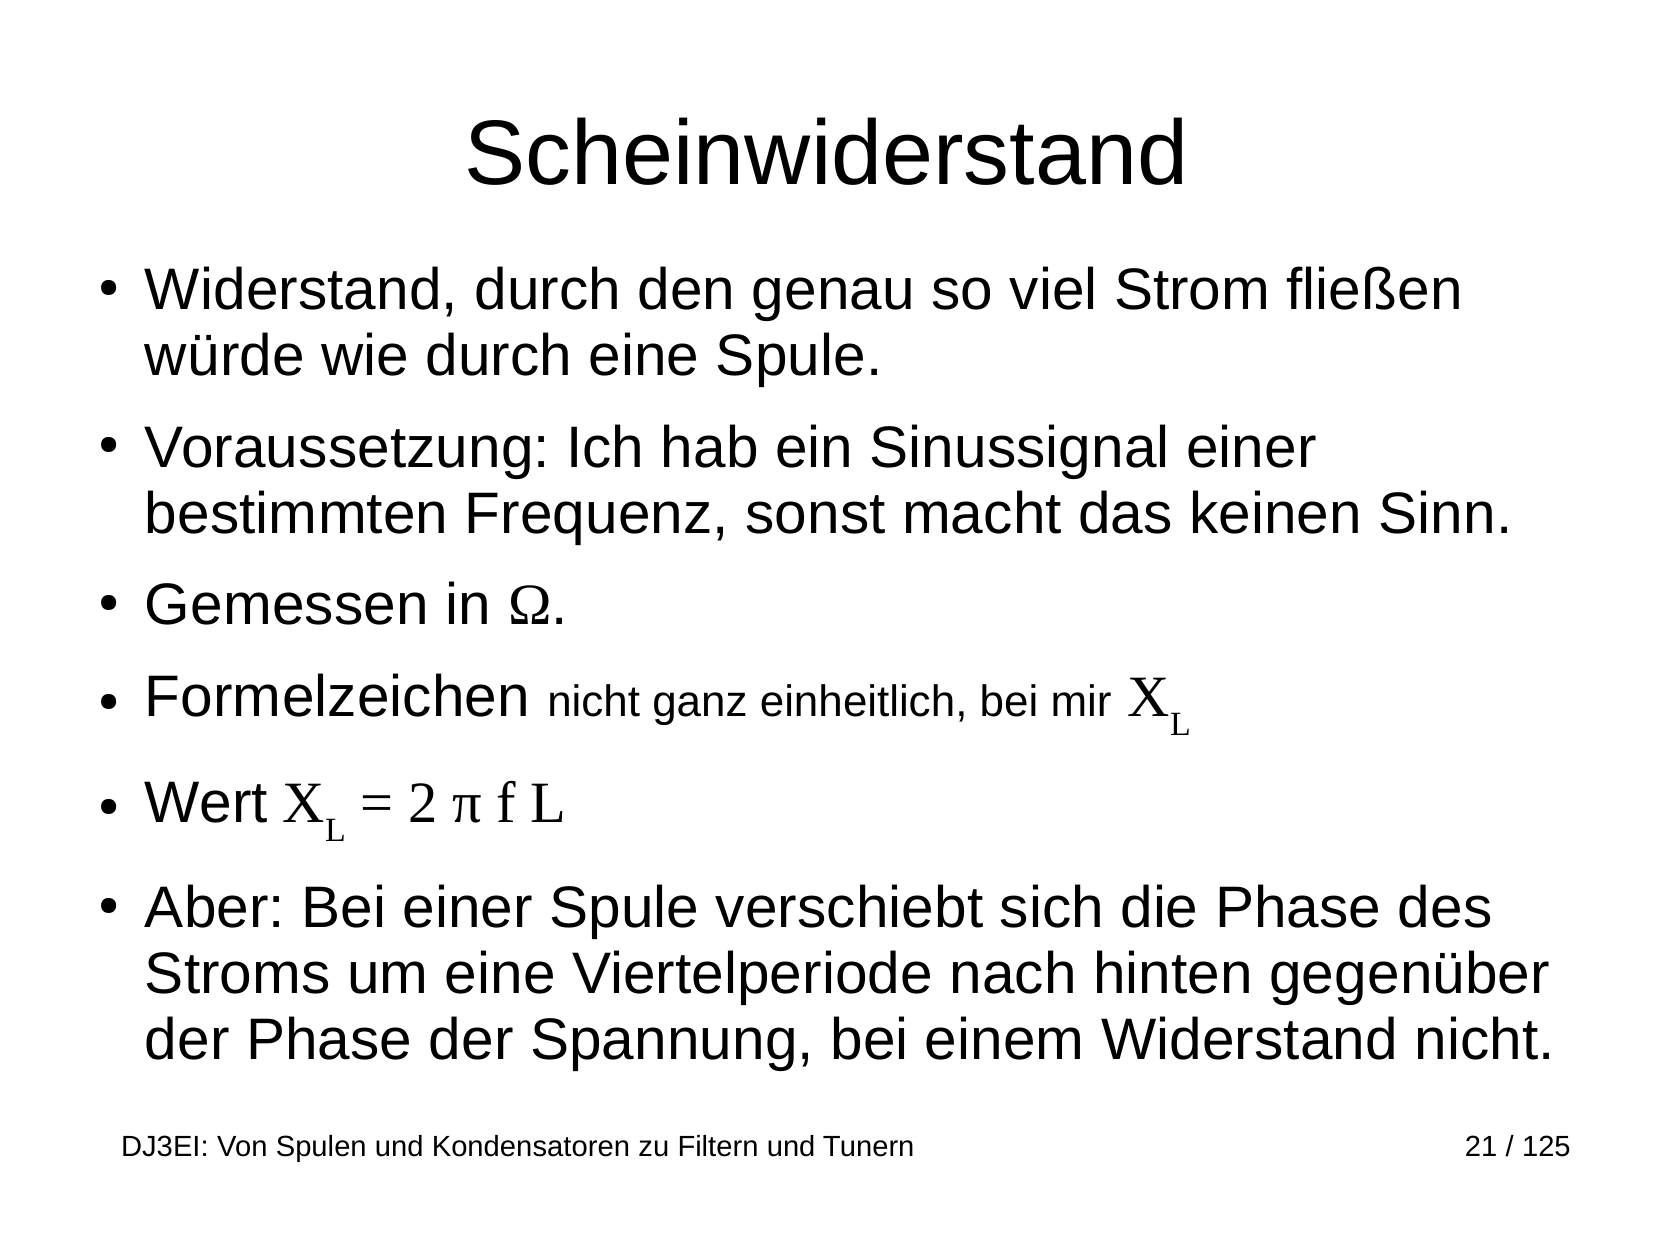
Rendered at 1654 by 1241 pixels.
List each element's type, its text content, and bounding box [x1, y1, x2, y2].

title Scheinwiderstand [82, 49, 1571, 256]
list Widerstand, durch den genau so viel Strom fließen würde wie durch eine Spule. Voraussetzung: Ich hab ein Sinussignal einer bestimmten Frequenz, sonst macht das keinen Sinn. Gemessen in Ω. Formelzeichen nicht ganz einheitlich, bei mir XL Wert XL = 2 π f L Aber: Bei einer Spule verschiebt sich die Phase des Stroms um eine Viertelperiode nach hinten gegenüber der Phase der Spannung, bei einem Widerstand nicht. [82, 256, 1571, 1087]
